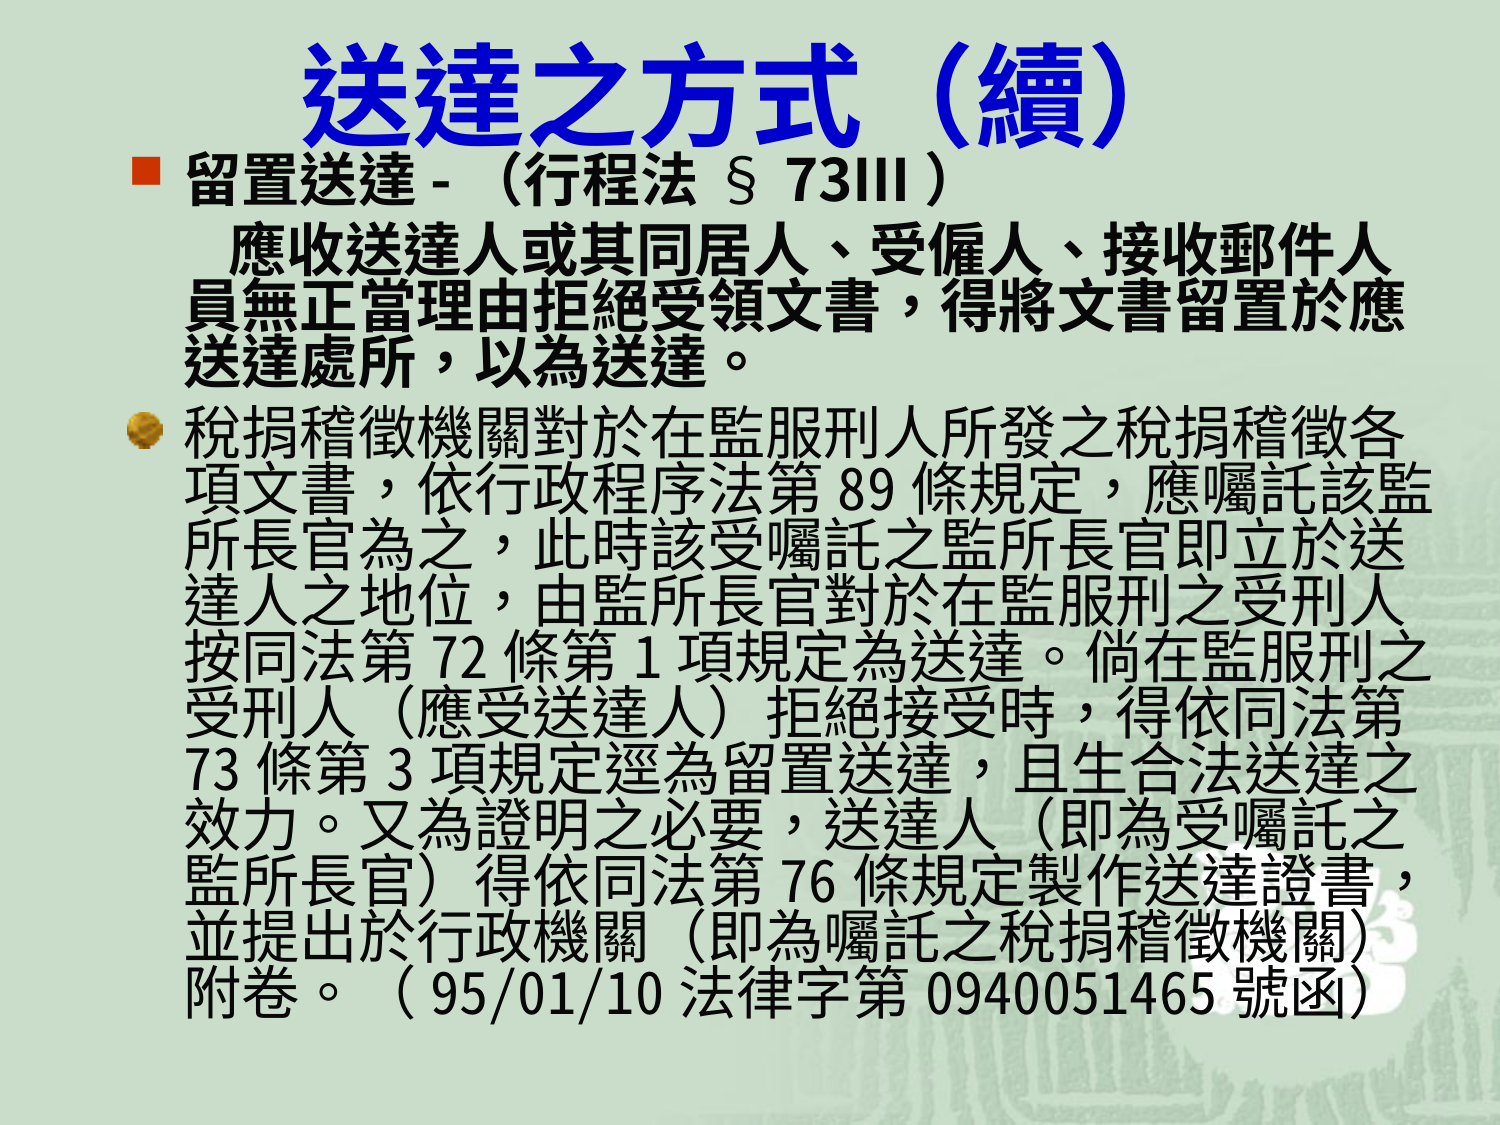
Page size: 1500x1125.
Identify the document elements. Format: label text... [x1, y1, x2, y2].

picture [0, 0, 1500, 1125]
list 留置送達-（行程法§ 73Ⅲ） 應收送達人或其同居人、受僱人、接收郵件人員無正當理由拒絕受領文書，得將文書留置於應送達處所，以為送達。 稅捐稽徵機關對於在監服刑人所發之稅捐稽徵各項文書，依行政程序法第89條規定，應囑託該監所長官為之，此時該受囑託之監所長官即立於送達人之地位，由監所長官對於在監服刑之受刑人按同法第72條第1項規定為送達。倘在監服刑之受刑人（應受送達人）拒絕接受時，得依同法第73條第3項規定逕為留置送達，且生合法送達之效力。又為證明之必要，送達人（即為受囑託之監所長官）得依同法第76條規定製作送達證書，並提出於行政機關（即為囑託之稅捐稽徵機關）附卷。（95/01/10法律字第0940051465號函） [112, 148, 1450, 1096]
title 送達之方式（續） [112, 18, 1388, 148]
